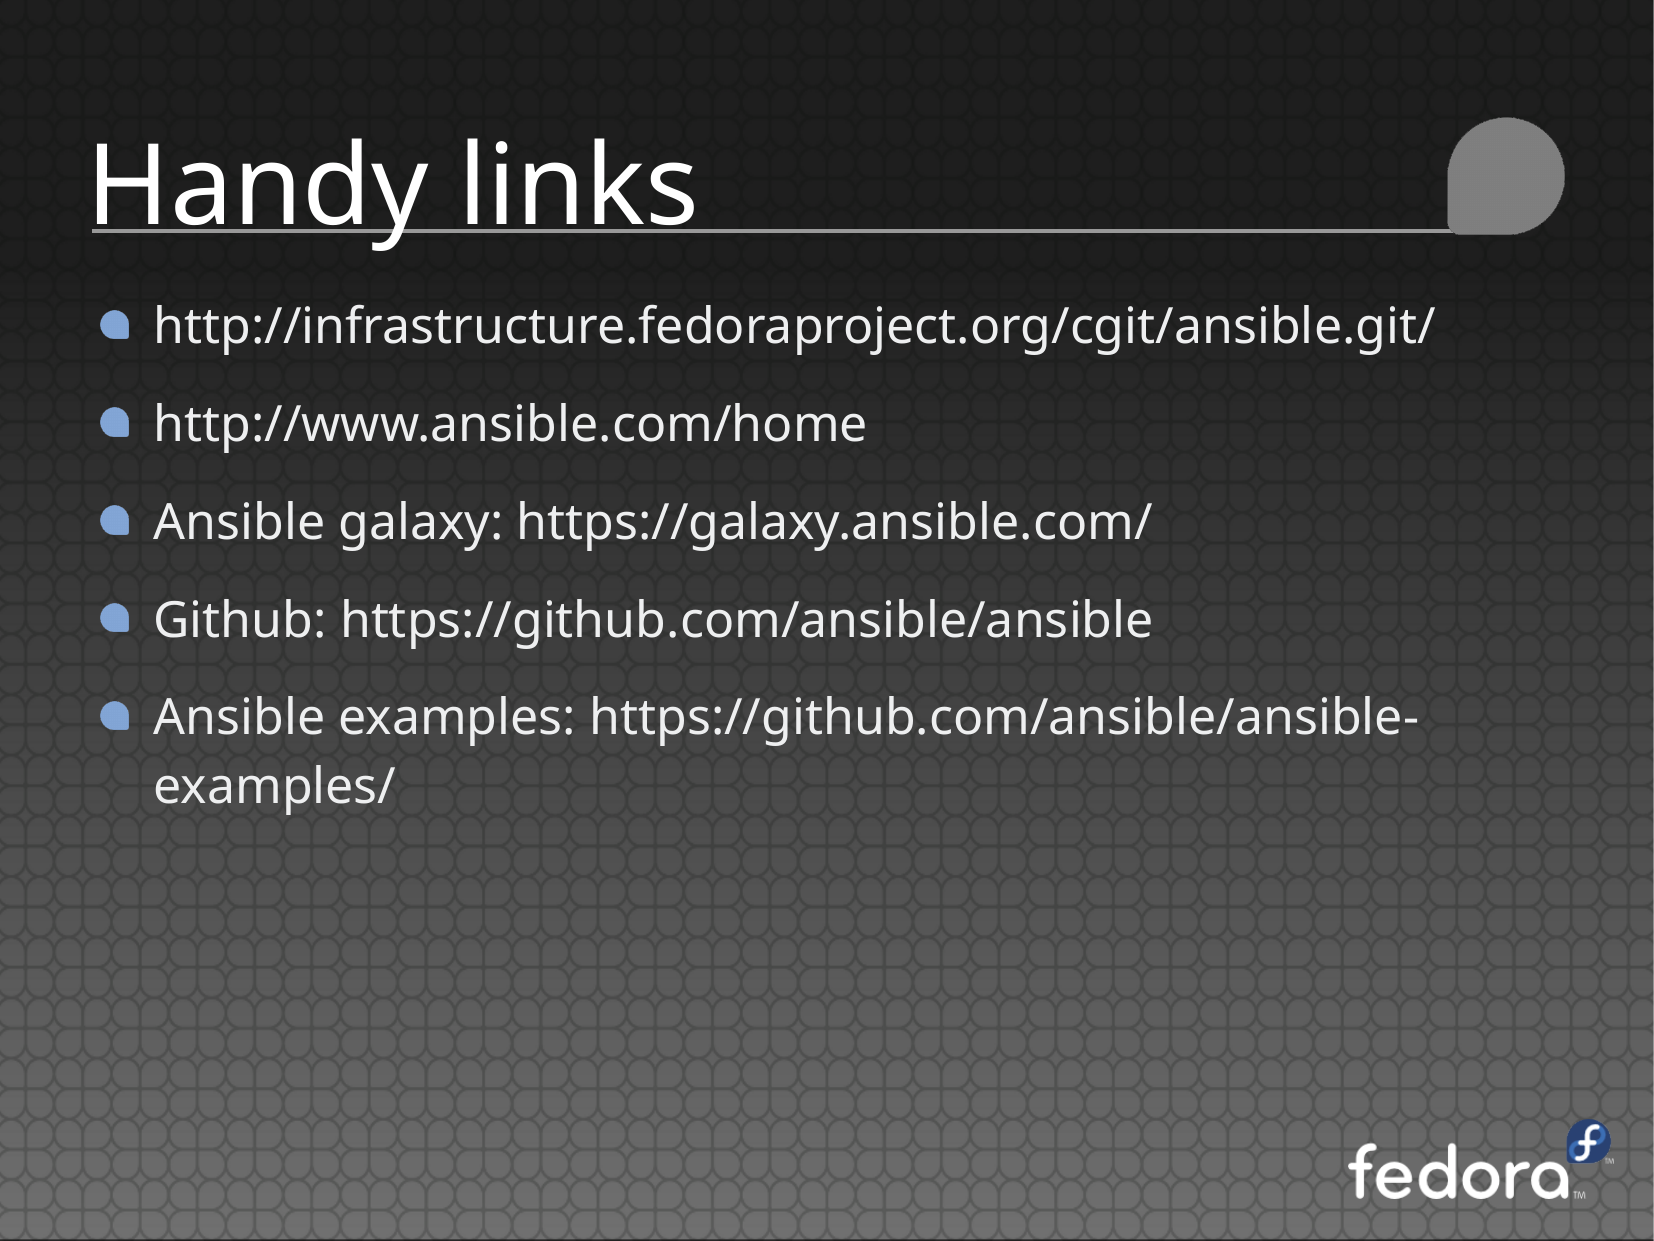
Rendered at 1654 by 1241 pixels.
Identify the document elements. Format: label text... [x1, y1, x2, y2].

picture [0, 0, 1654, 1241]
title Handy links [86, 112, 1576, 249]
list http://infrastructure.fedoraproject.org/cgit/ansible.git/ http://www.ansible.com/home Ansible galaxy: https://galaxy.ansible.com/ Github: https://github.com/ansible/ansible Ansible examples: https://github.com/ansible/ansible-examples/ [82, 290, 1571, 1010]
